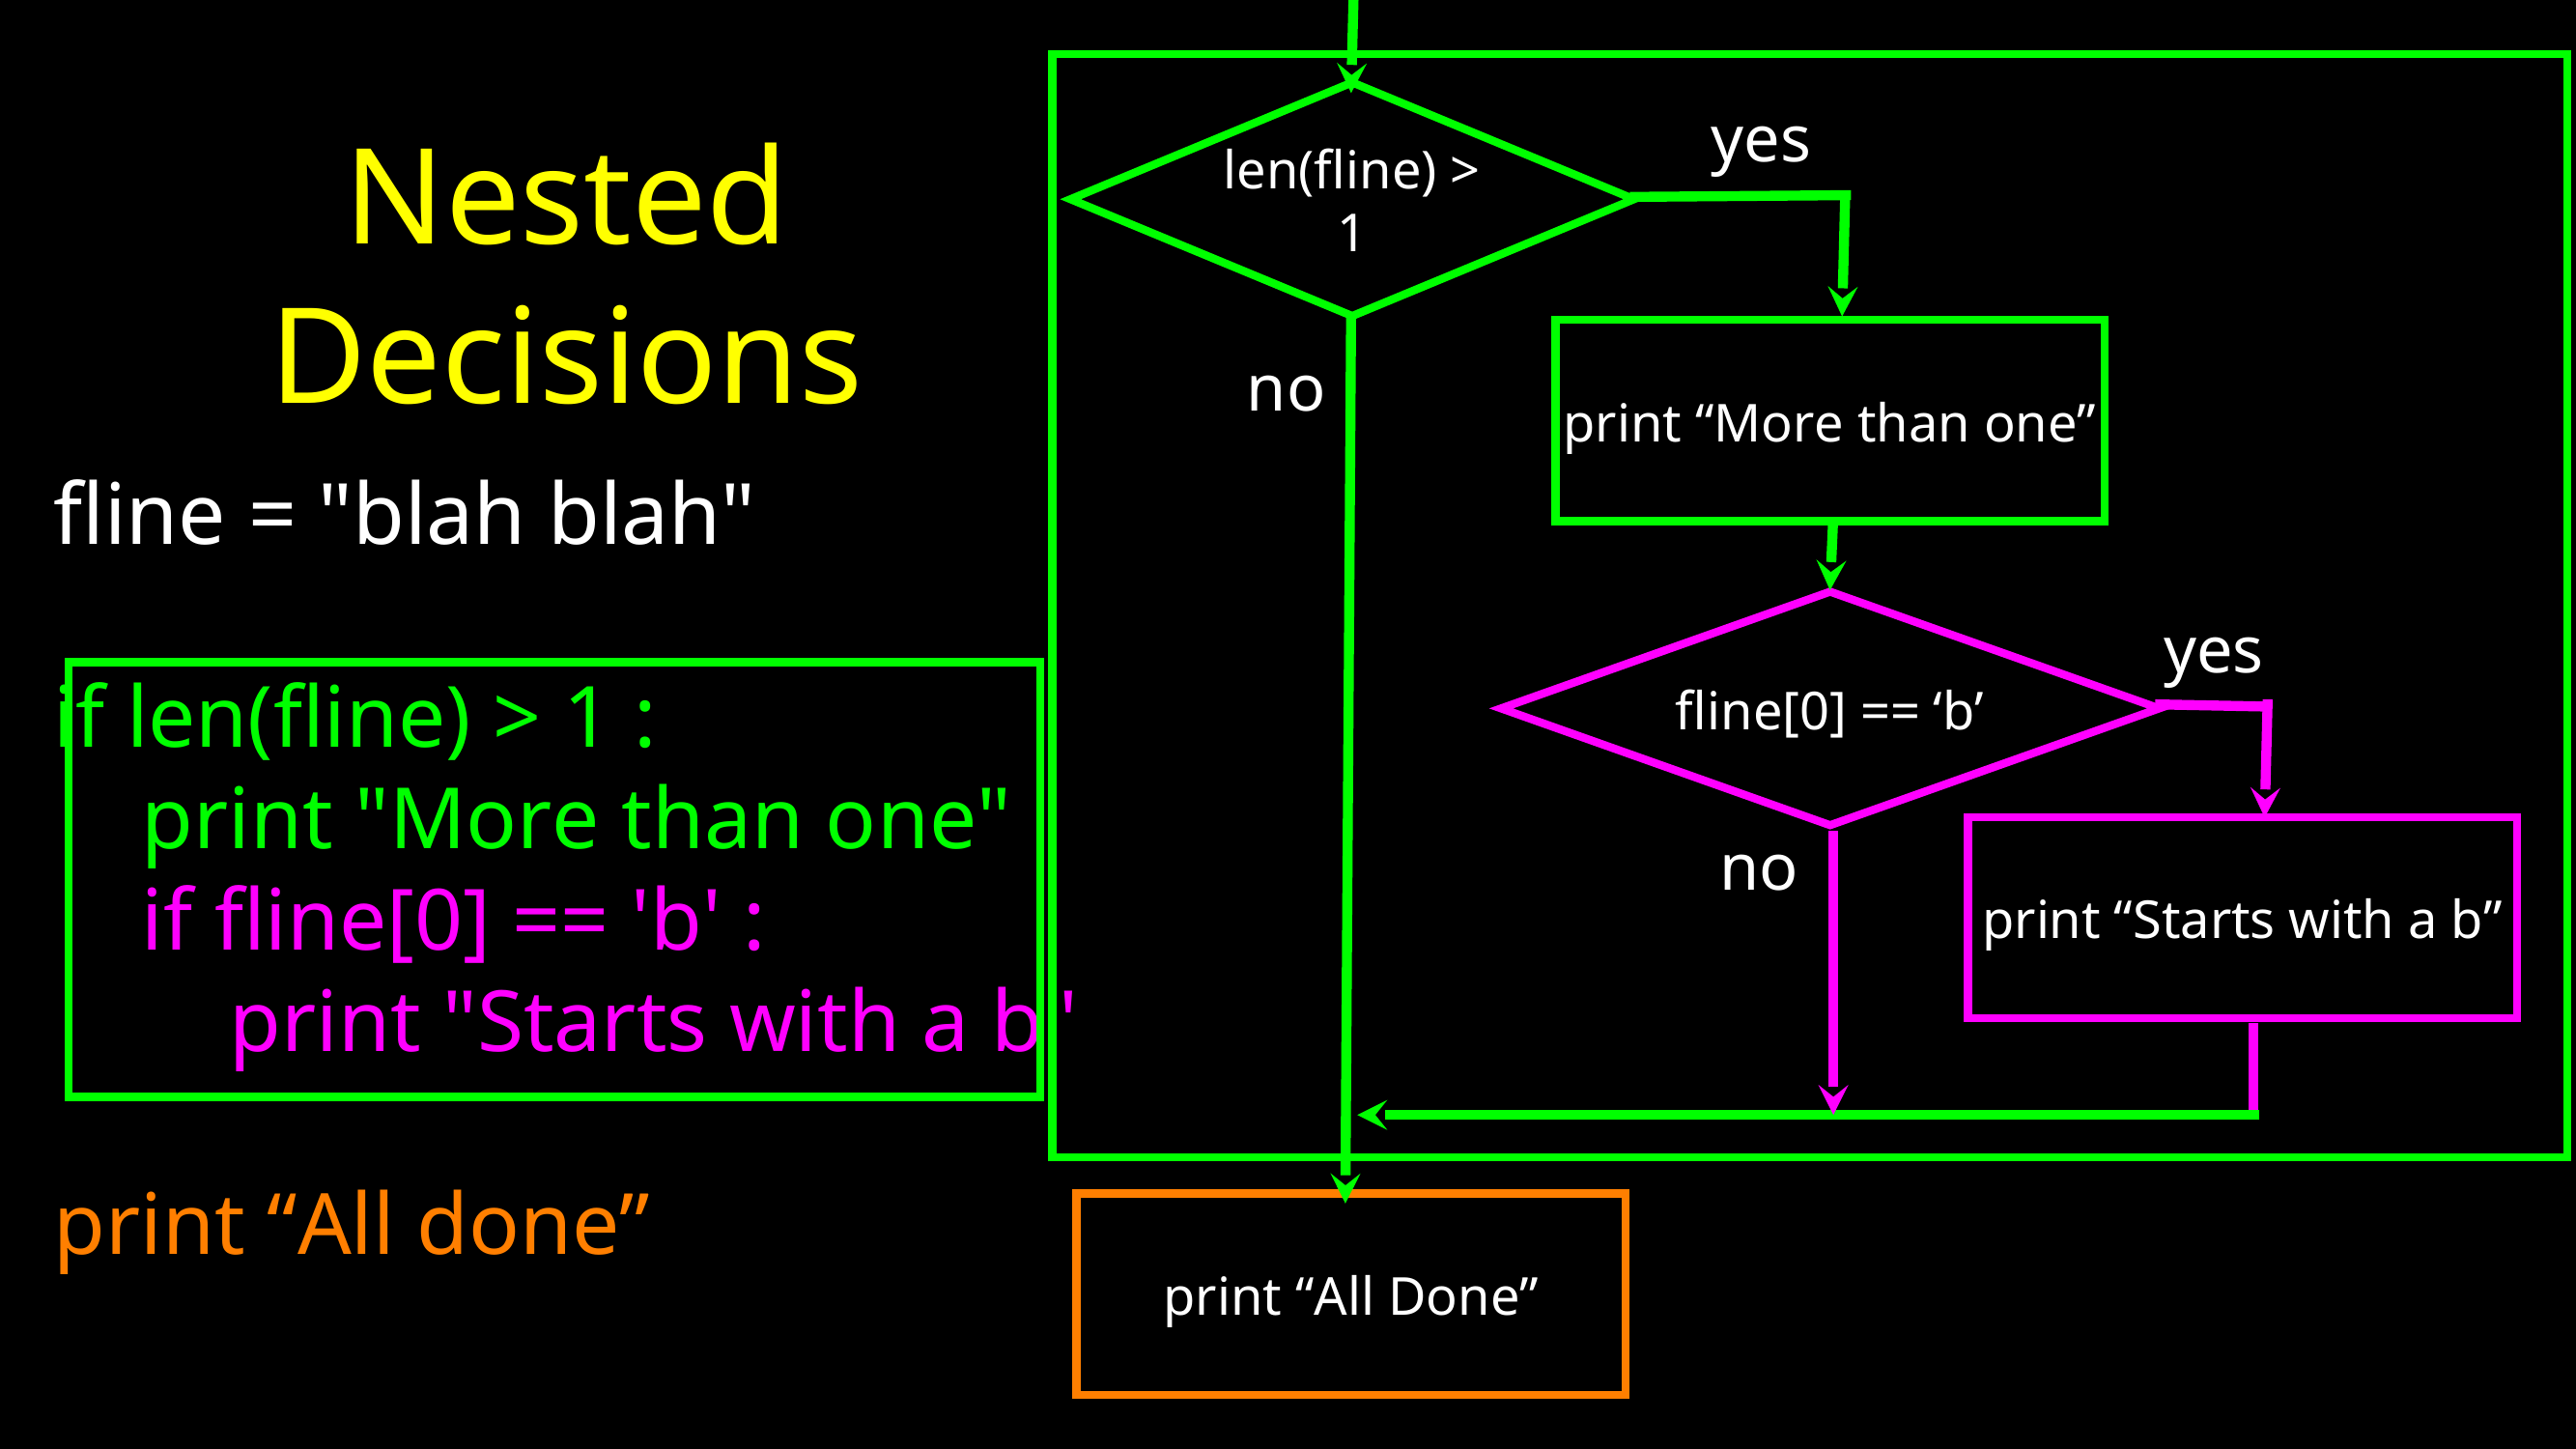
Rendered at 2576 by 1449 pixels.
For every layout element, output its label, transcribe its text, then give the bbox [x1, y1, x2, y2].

text_box yes [2164, 639, 2177, 686]
text_box fline = "blah blah" if len(fline) > 1 : print "More than one" if fline[0] == 'b' : print "Starts with a b" print “All done” [53, 459, 1079, 1271]
text_box no [1719, 825, 1799, 903]
text_box fline = "blah blah" if len(fline) > 1 : print "More than one" if fline[0] == 'b' : print "Starts with a b" print “All done” [1057, 459, 1079, 1153]
text_box len(fline) > 1 [1070, 84, 1629, 315]
text_box fline[0] == ‘b’ [1501, 591, 2155, 826]
text_box print “Starts with a b” [1967, 816, 2518, 1019]
text_box print “More than one” [1555, 320, 2106, 522]
text_box print “All Done” [1076, 1193, 1627, 1395]
text_box no [1246, 346, 1326, 424]
text_box yes [1711, 128, 1724, 175]
text_box Nested Decisions [184, 88, 948, 453]
text_box yes [2164, 608, 2265, 686]
text_box yes [1711, 97, 1812, 175]
